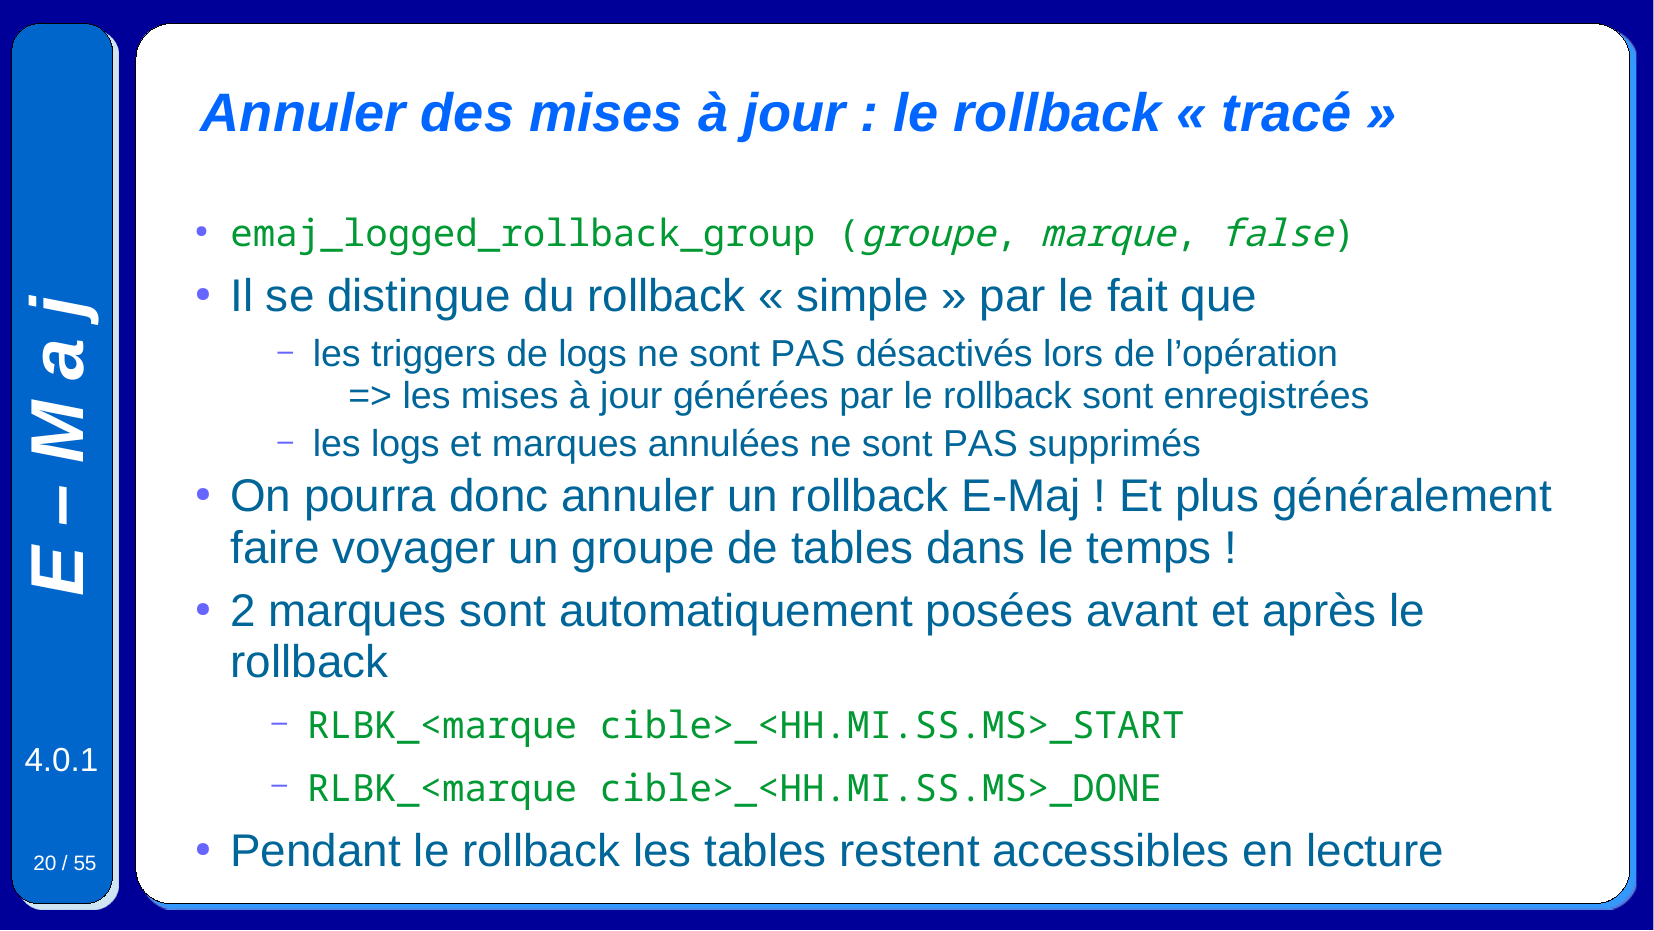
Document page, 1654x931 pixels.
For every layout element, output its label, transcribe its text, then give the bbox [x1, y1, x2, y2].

title Annuler des mises à jour : le rollback « tracé » [200, 34, 1575, 191]
list emaj_logged_rollback_group (groupe, marque, false) Il se distingue du rollback « simple » par le fait que les triggers de logs ne sont PAS désactivés lors de l’opération => les mises à jour générées par le rollback sont enregistrées les logs et marques annulées ne sont PAS supprimés On pourra donc annuler un rollback E-Maj ! Et plus généralement faire voyager un groupe de tables dans le temps ! 2 marques sont automatiquement posées avant et après le rollback RLBK_<marque cible>_<HH.MI.SS.MS>_START RLBK_<marque cible>_<HH.MI.SS.MS>_DONE Pendant le rollback les tables restent accessibles en lecture [177, 206, 1587, 854]
